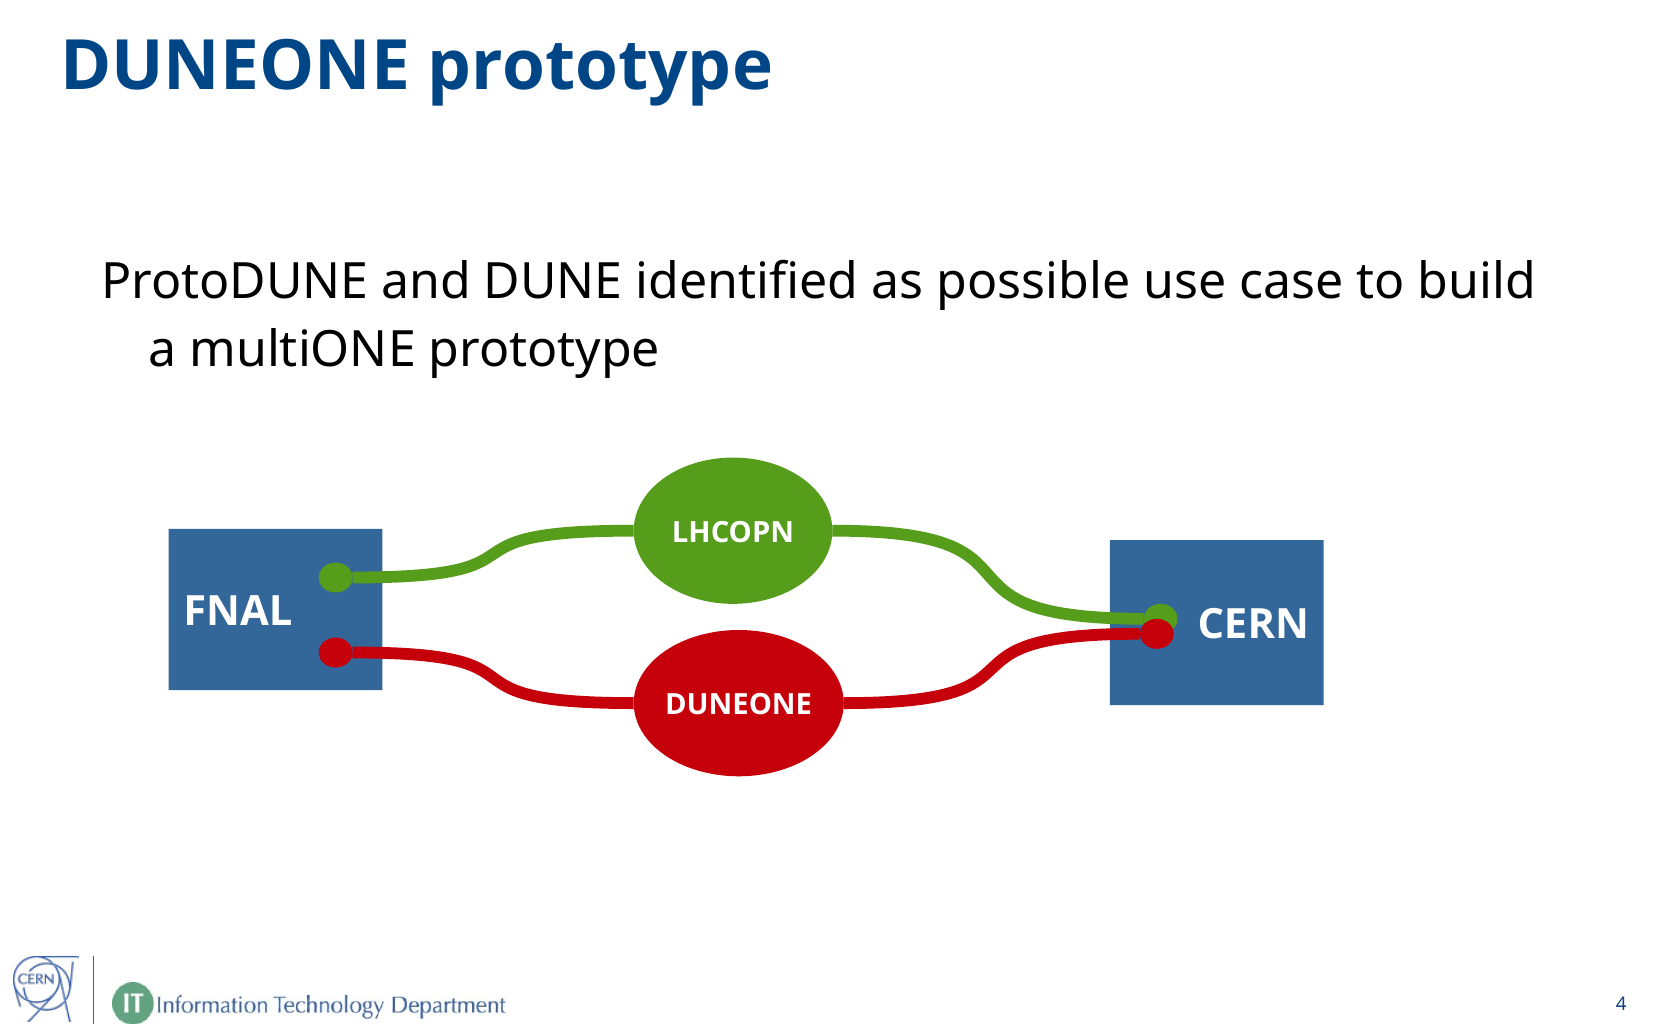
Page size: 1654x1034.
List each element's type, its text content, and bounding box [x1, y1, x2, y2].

text_box ProtoDUNE and DUNE identified as possible use case to build a multiONE prototype [86, 168, 1561, 1006]
picture [112, 1006, 755, 1024]
picture [13, 956, 79, 1032]
title DUNEONE prototype [60, 0, 1528, 138]
